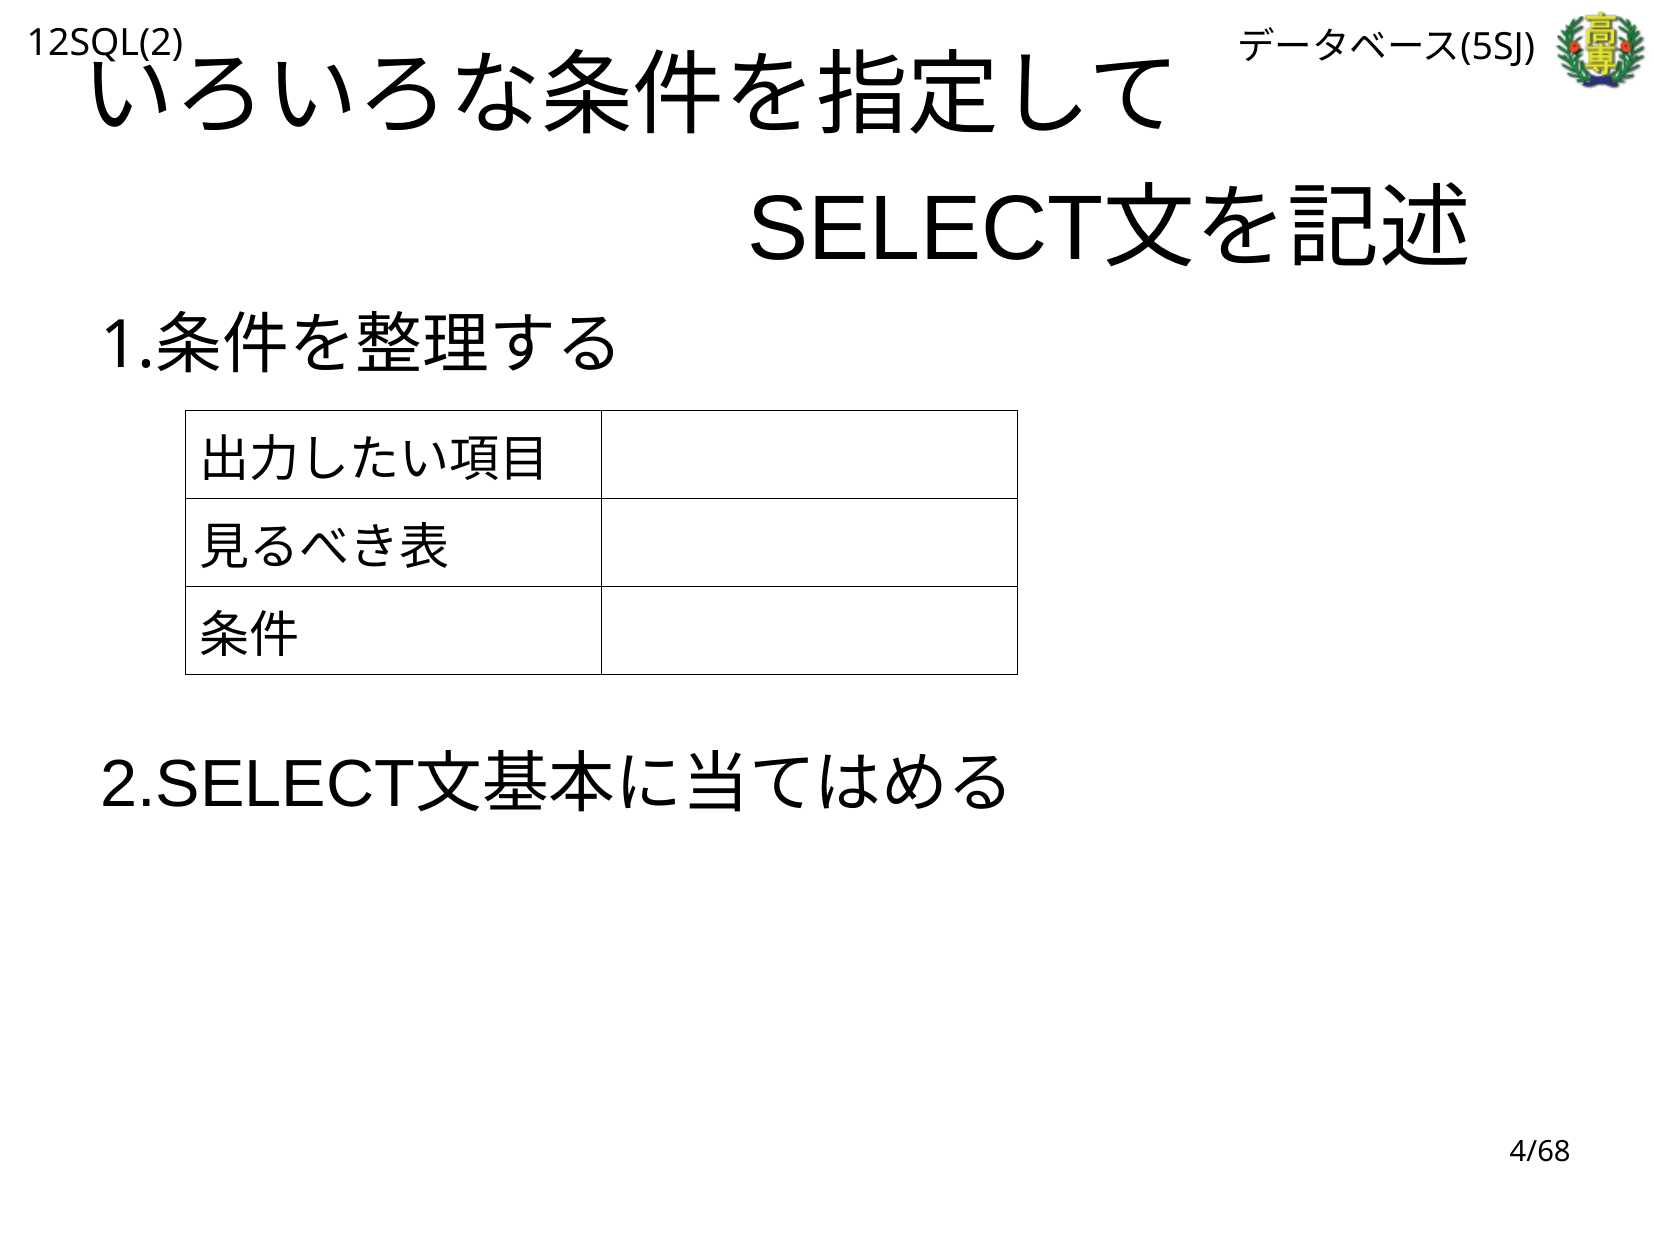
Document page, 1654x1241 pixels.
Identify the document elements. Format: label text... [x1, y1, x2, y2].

table_header [602, 411, 1017, 498]
list 条件を整理する SELECT文基本に当てはめる [82, 290, 1571, 1010]
table_header 出力したい項目 [186, 411, 601, 498]
table_cell [602, 587, 1017, 674]
title いろいろな条件を指定して SELECT文を記述 [82, 49, 1571, 257]
table_cell [602, 499, 1017, 586]
table_cell 見るべき表 [186, 499, 601, 586]
table_cell 条件 [186, 587, 601, 674]
picture [1553, 2, 1650, 99]
